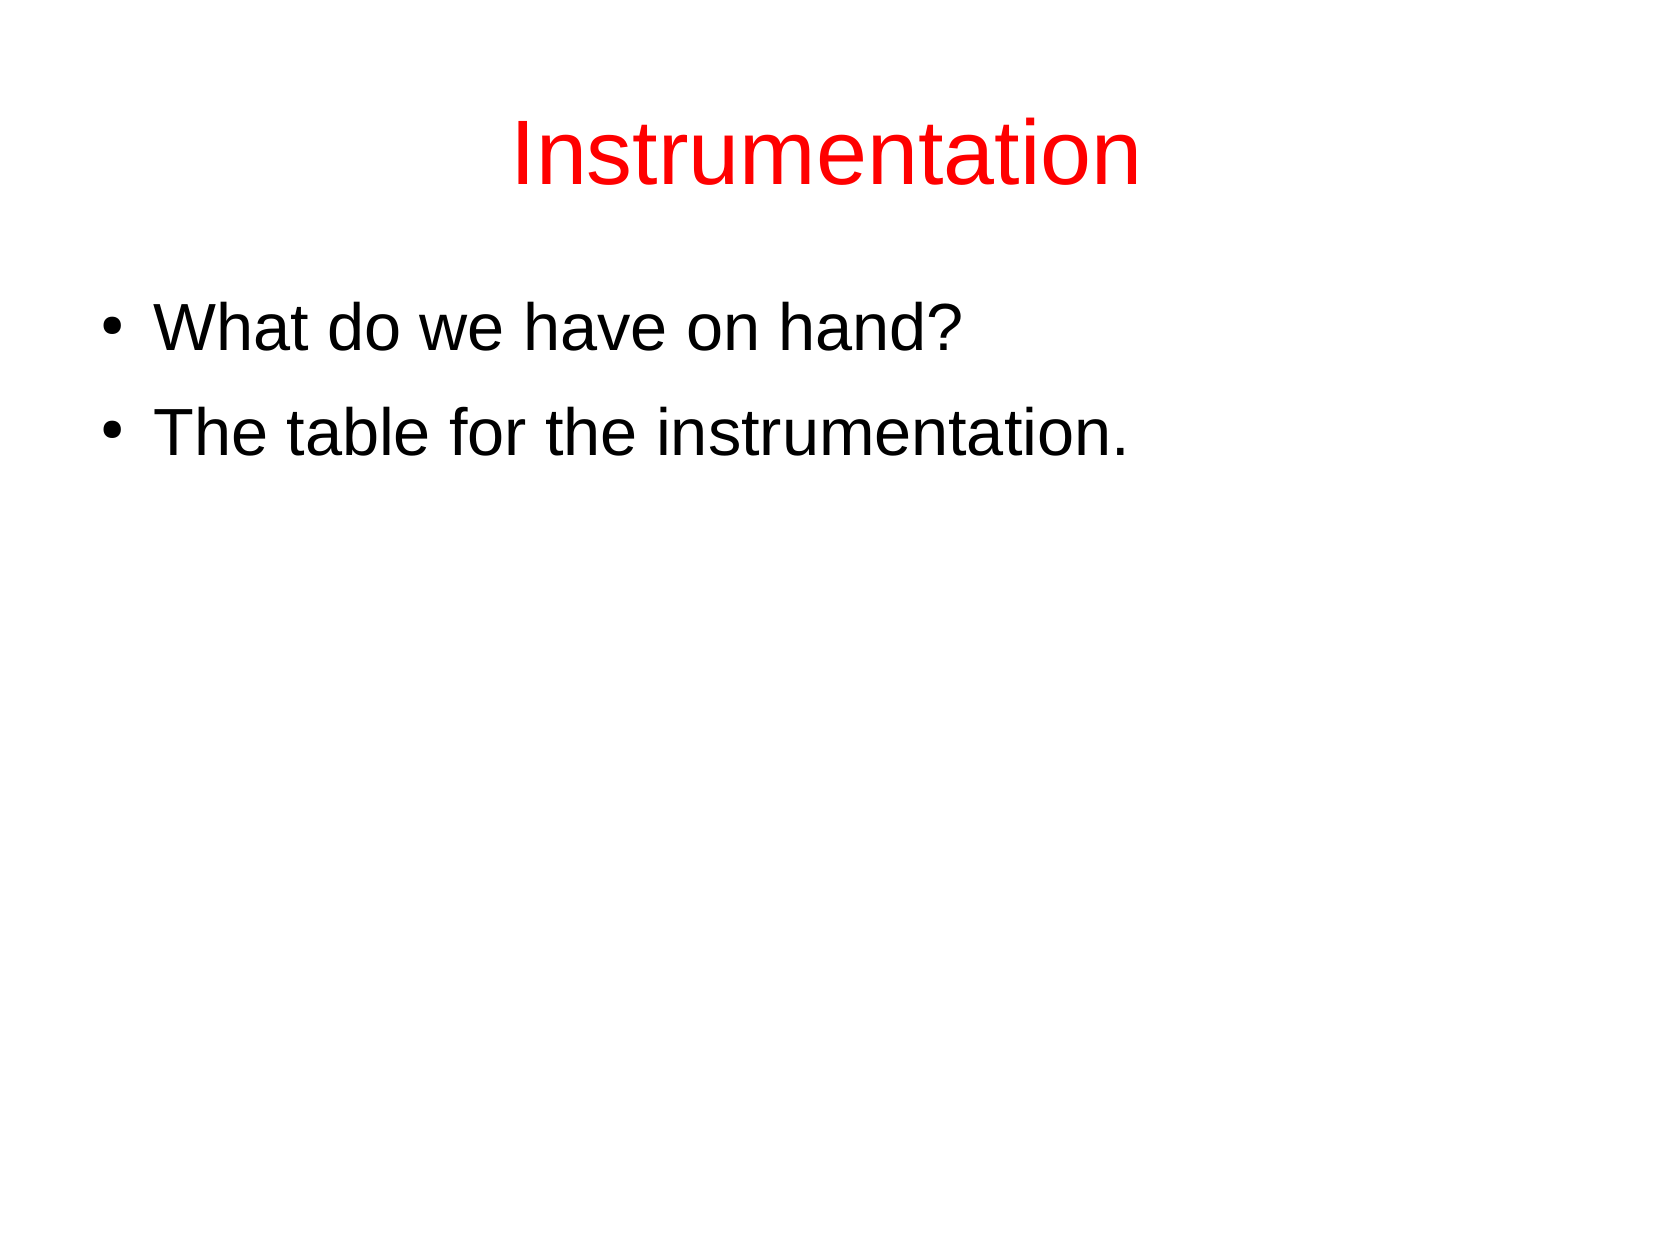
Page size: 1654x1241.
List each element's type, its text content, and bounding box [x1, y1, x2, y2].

list What do we have on hand? The table for the instrumentation. [82, 290, 1571, 1094]
title Instrumentation [82, 49, 1571, 257]
